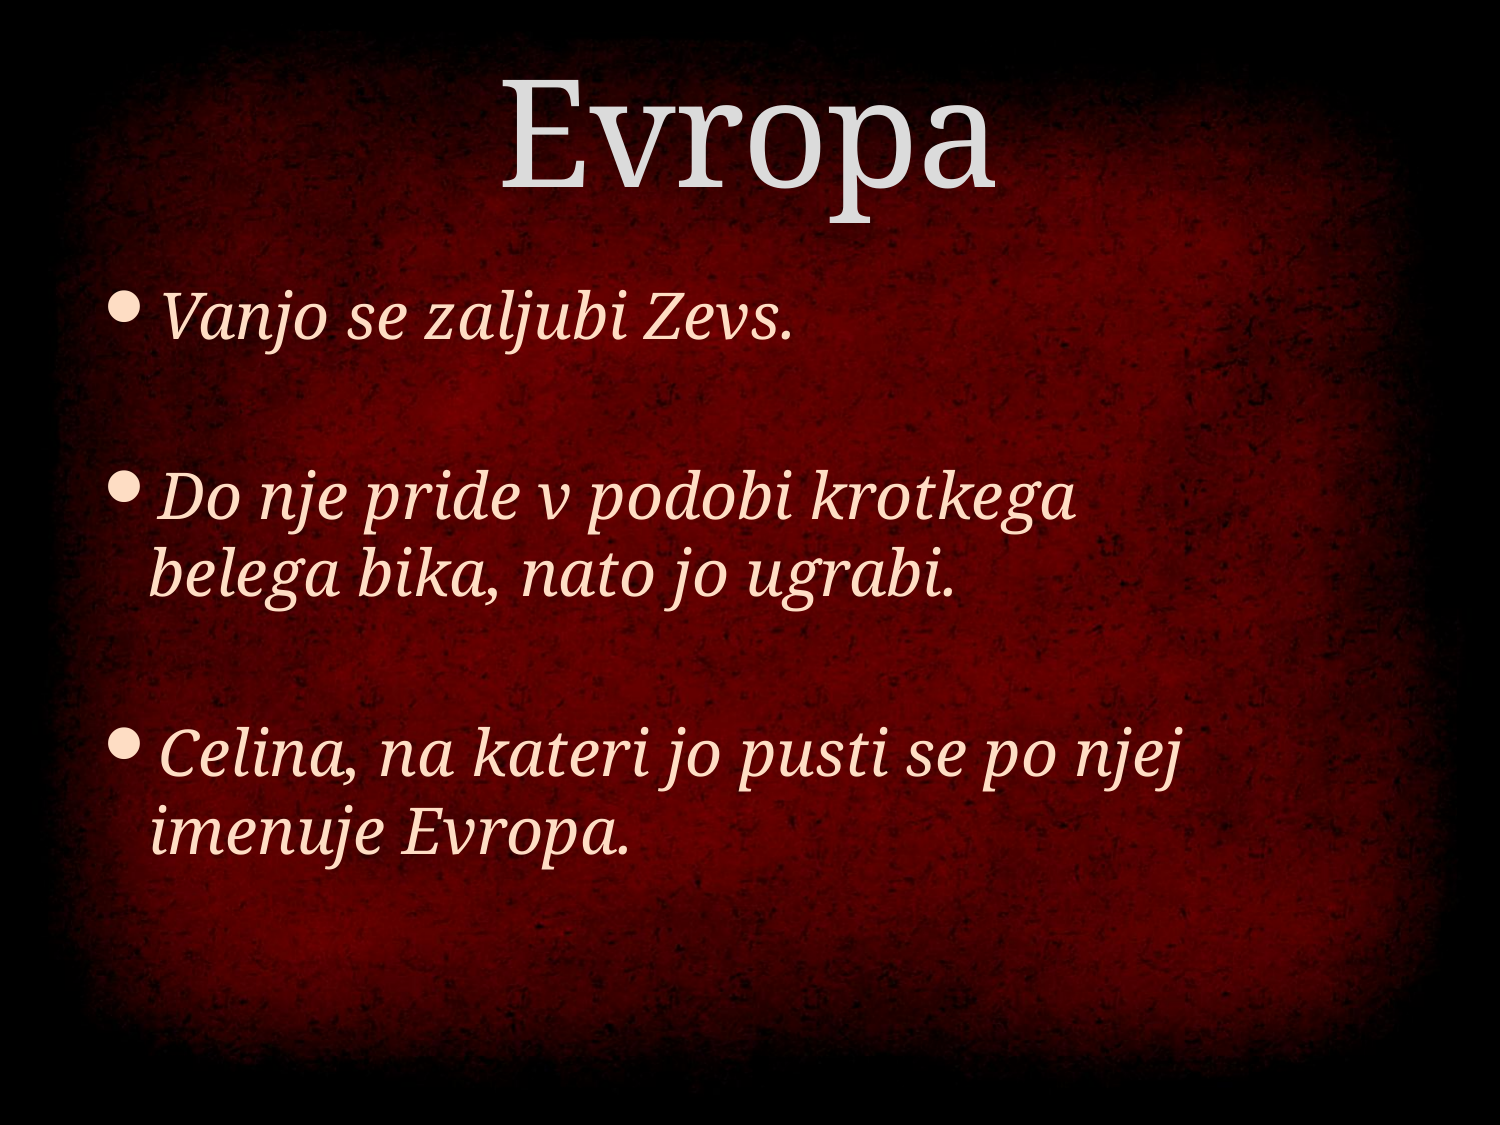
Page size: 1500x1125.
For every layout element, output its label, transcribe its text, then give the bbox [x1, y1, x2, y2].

picture [0, 0, 1500, 1125]
title Evropa [75, 24, 1425, 225]
list Vanjo se zaljubi Zevs. Do nje pride v podobi krotkega belega bika, nato jo ugrabi. Celina, na kateri jo pusti se po njej imenuje Evropa. [88, 267, 1282, 1000]
